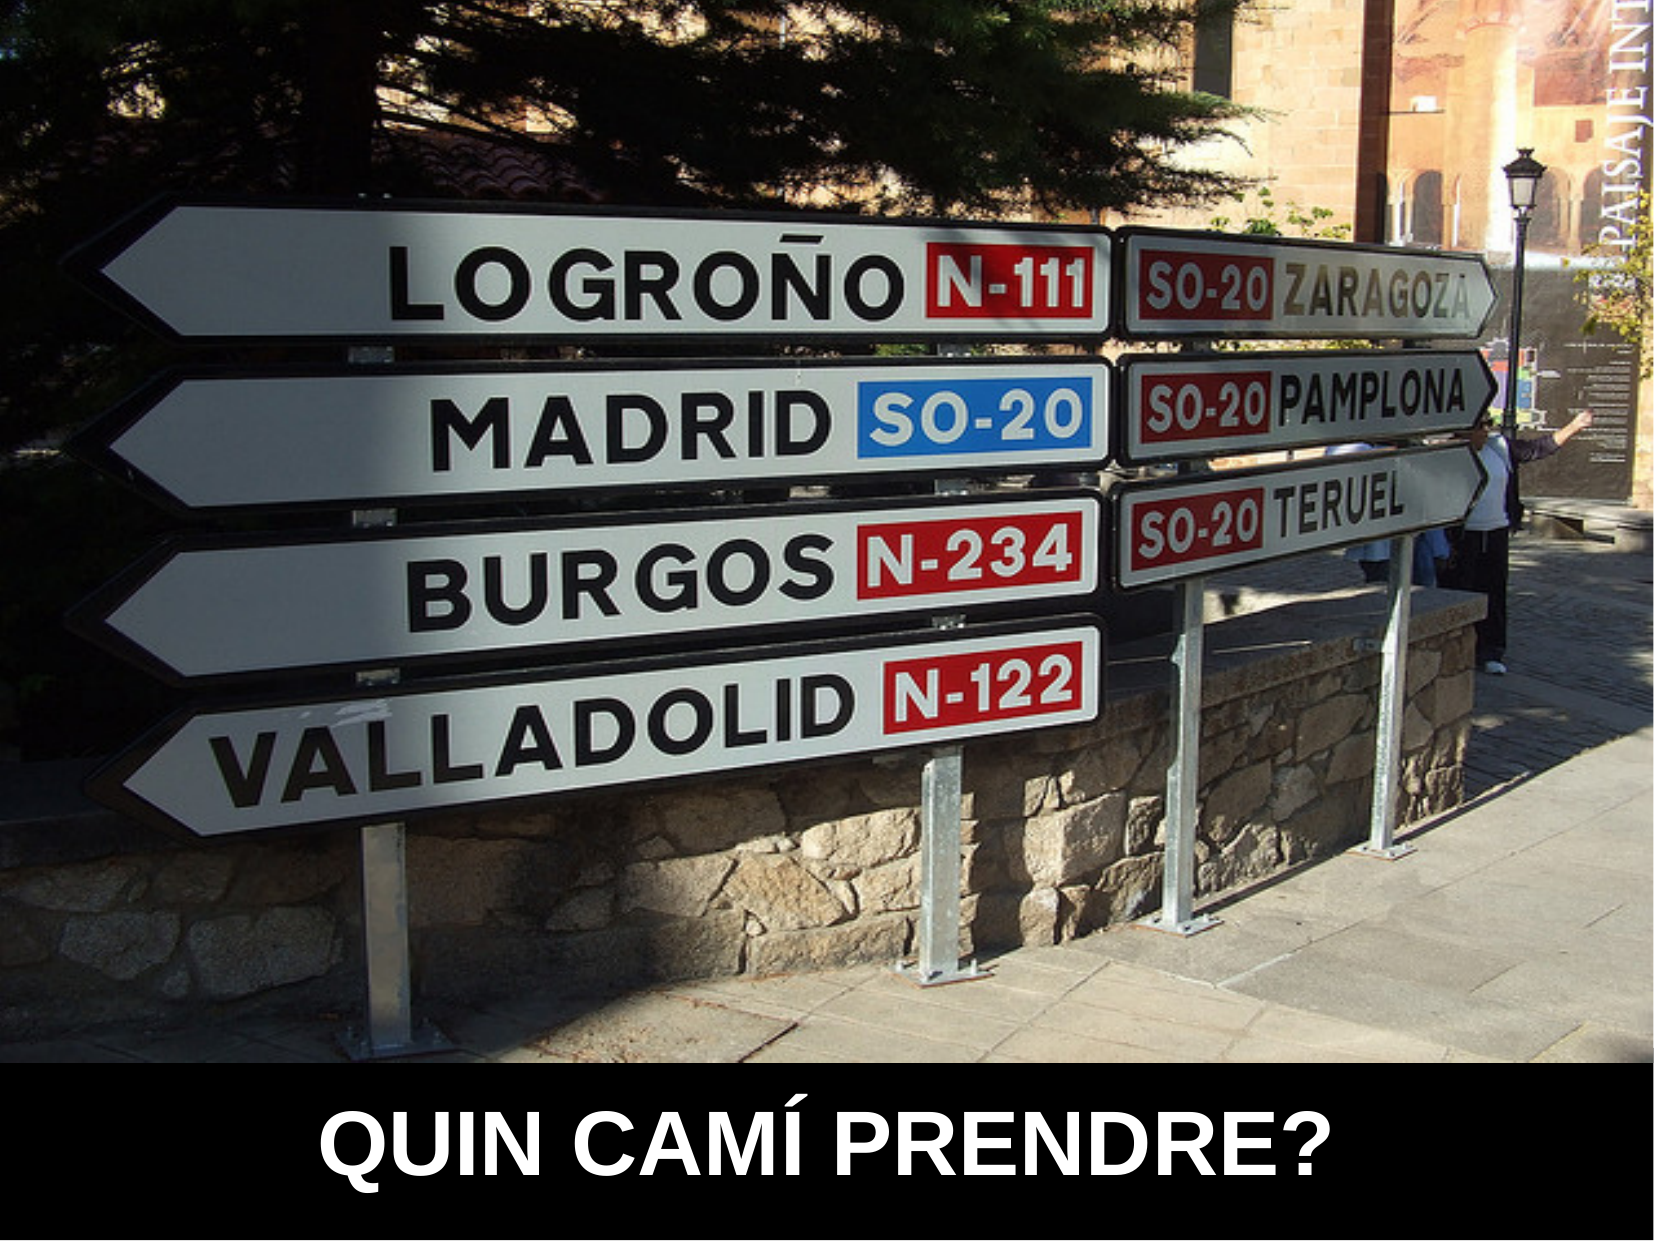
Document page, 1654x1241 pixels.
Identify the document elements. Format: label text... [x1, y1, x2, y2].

picture [0, 0, 1654, 1063]
title QUIN CAMÍ PRENDRE? [0, 1063, 1654, 1241]
